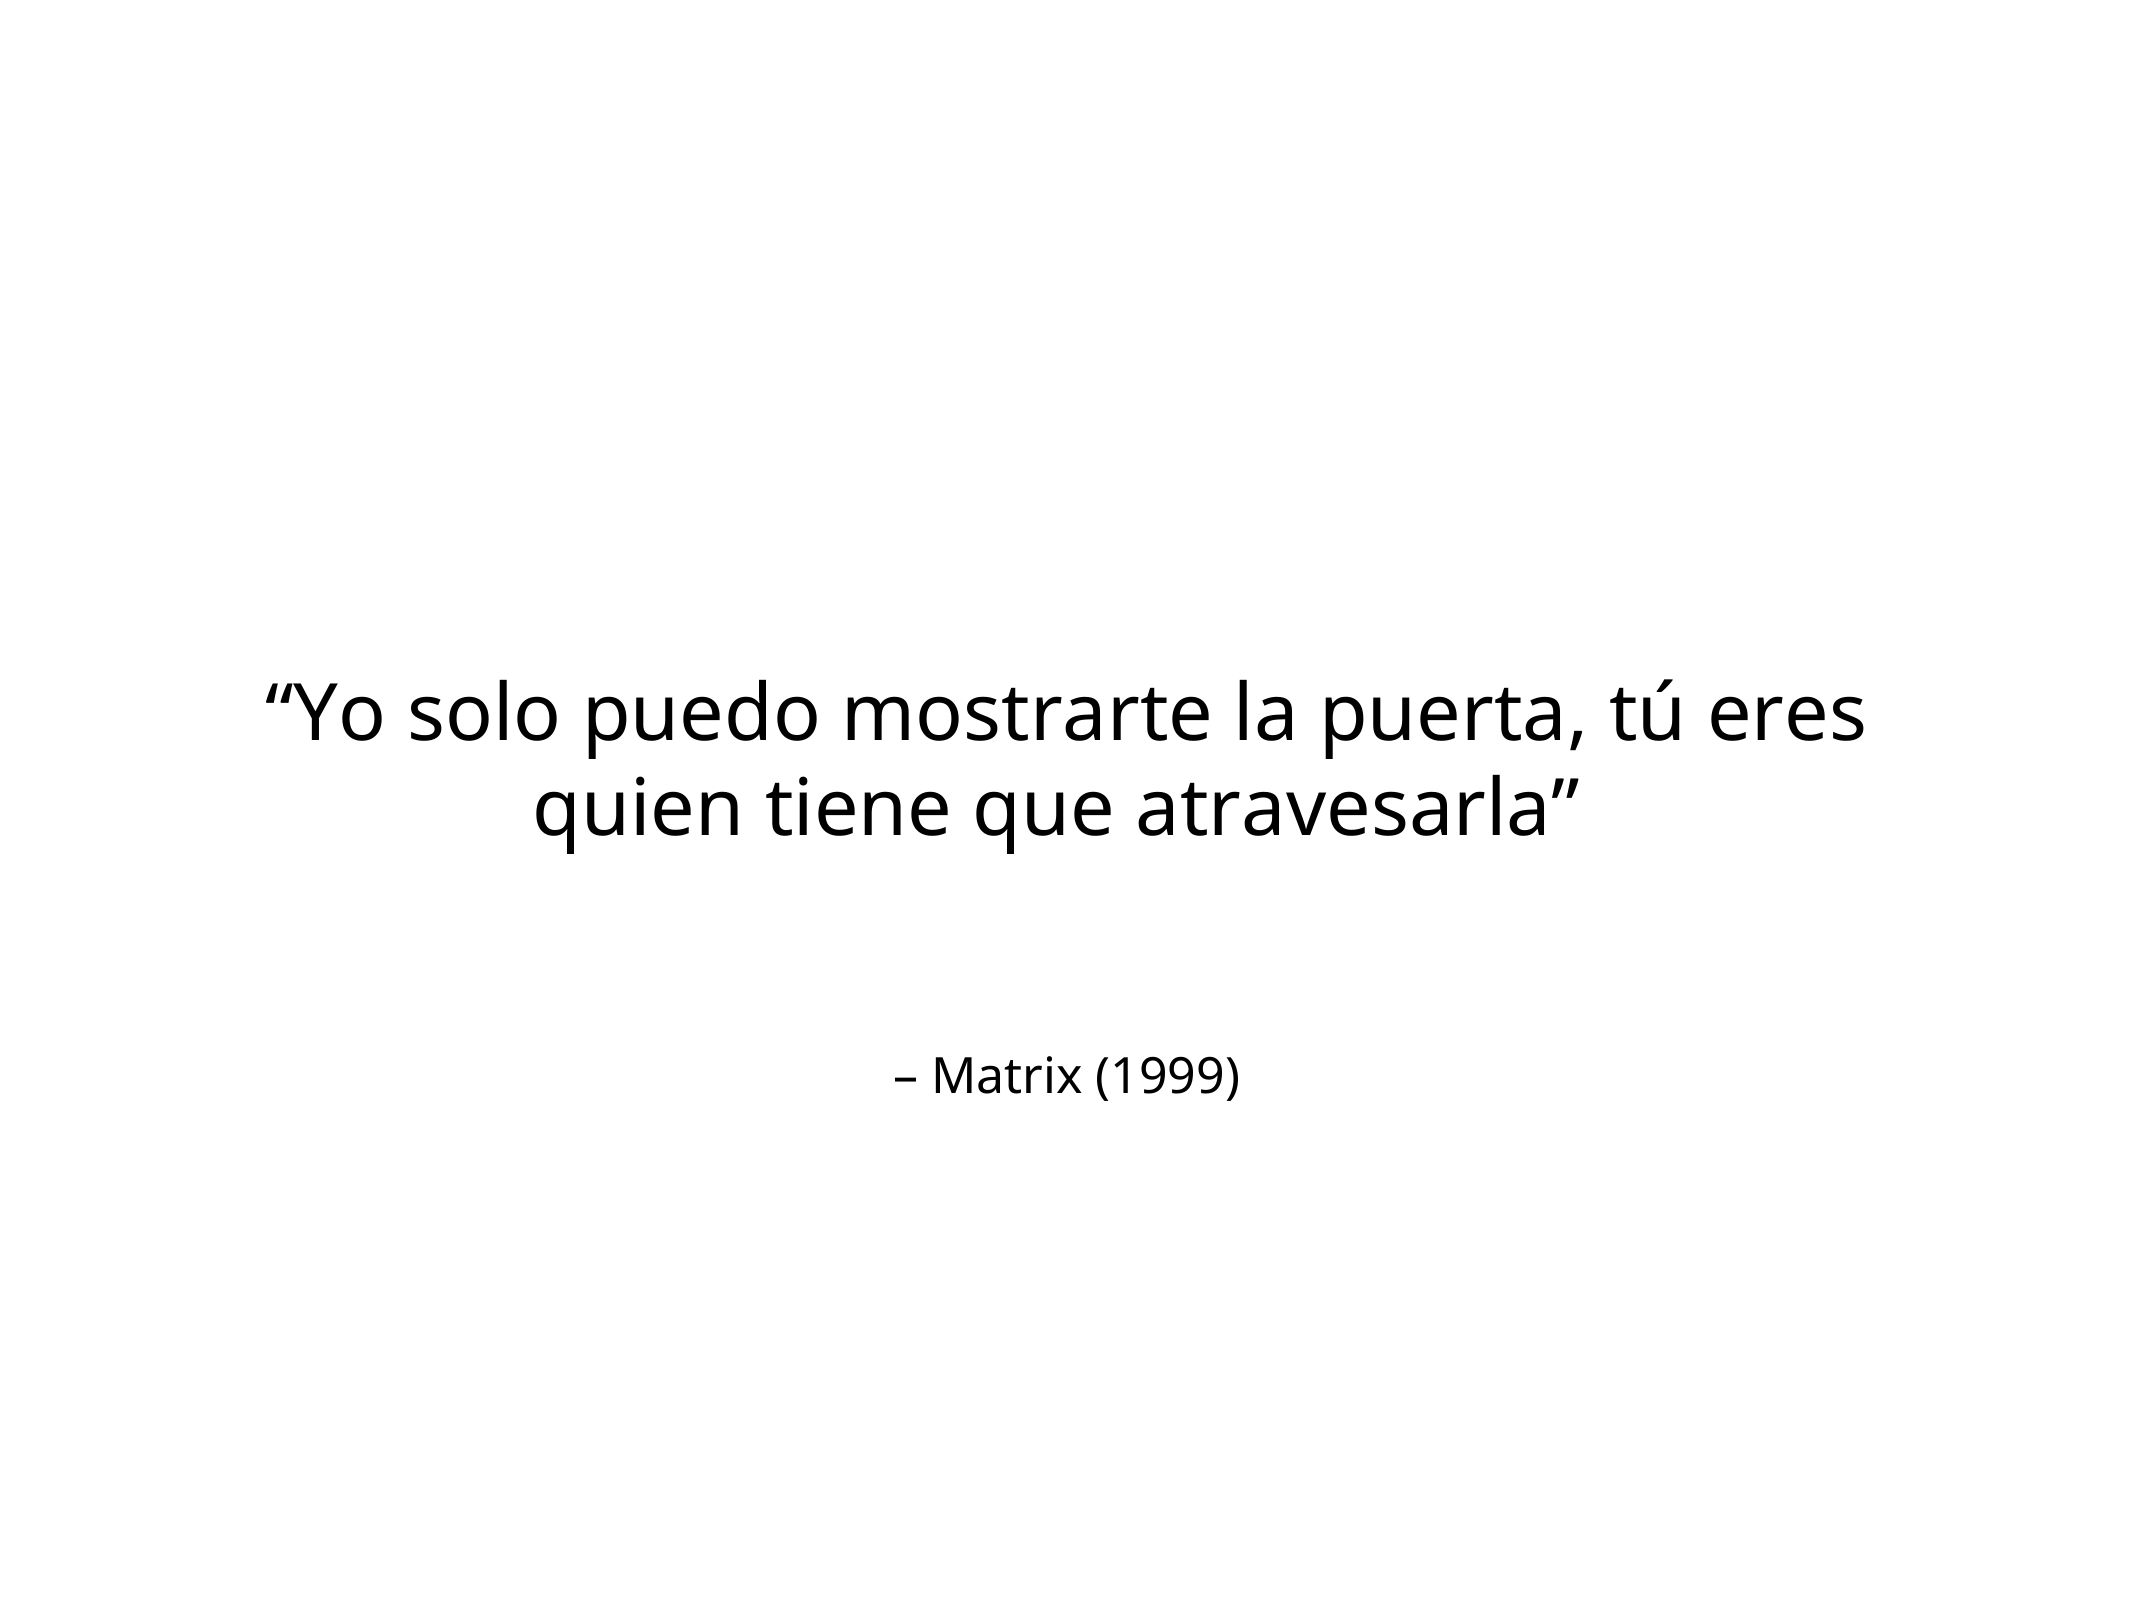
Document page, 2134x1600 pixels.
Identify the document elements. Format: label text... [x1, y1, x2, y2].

text_box – Matrix (1999) [208, 1043, 1925, 1104]
text_box “Yo solo puedo mostrarte la puerta, tú eres quien tiene que atravesarla” [208, 661, 1925, 852]
